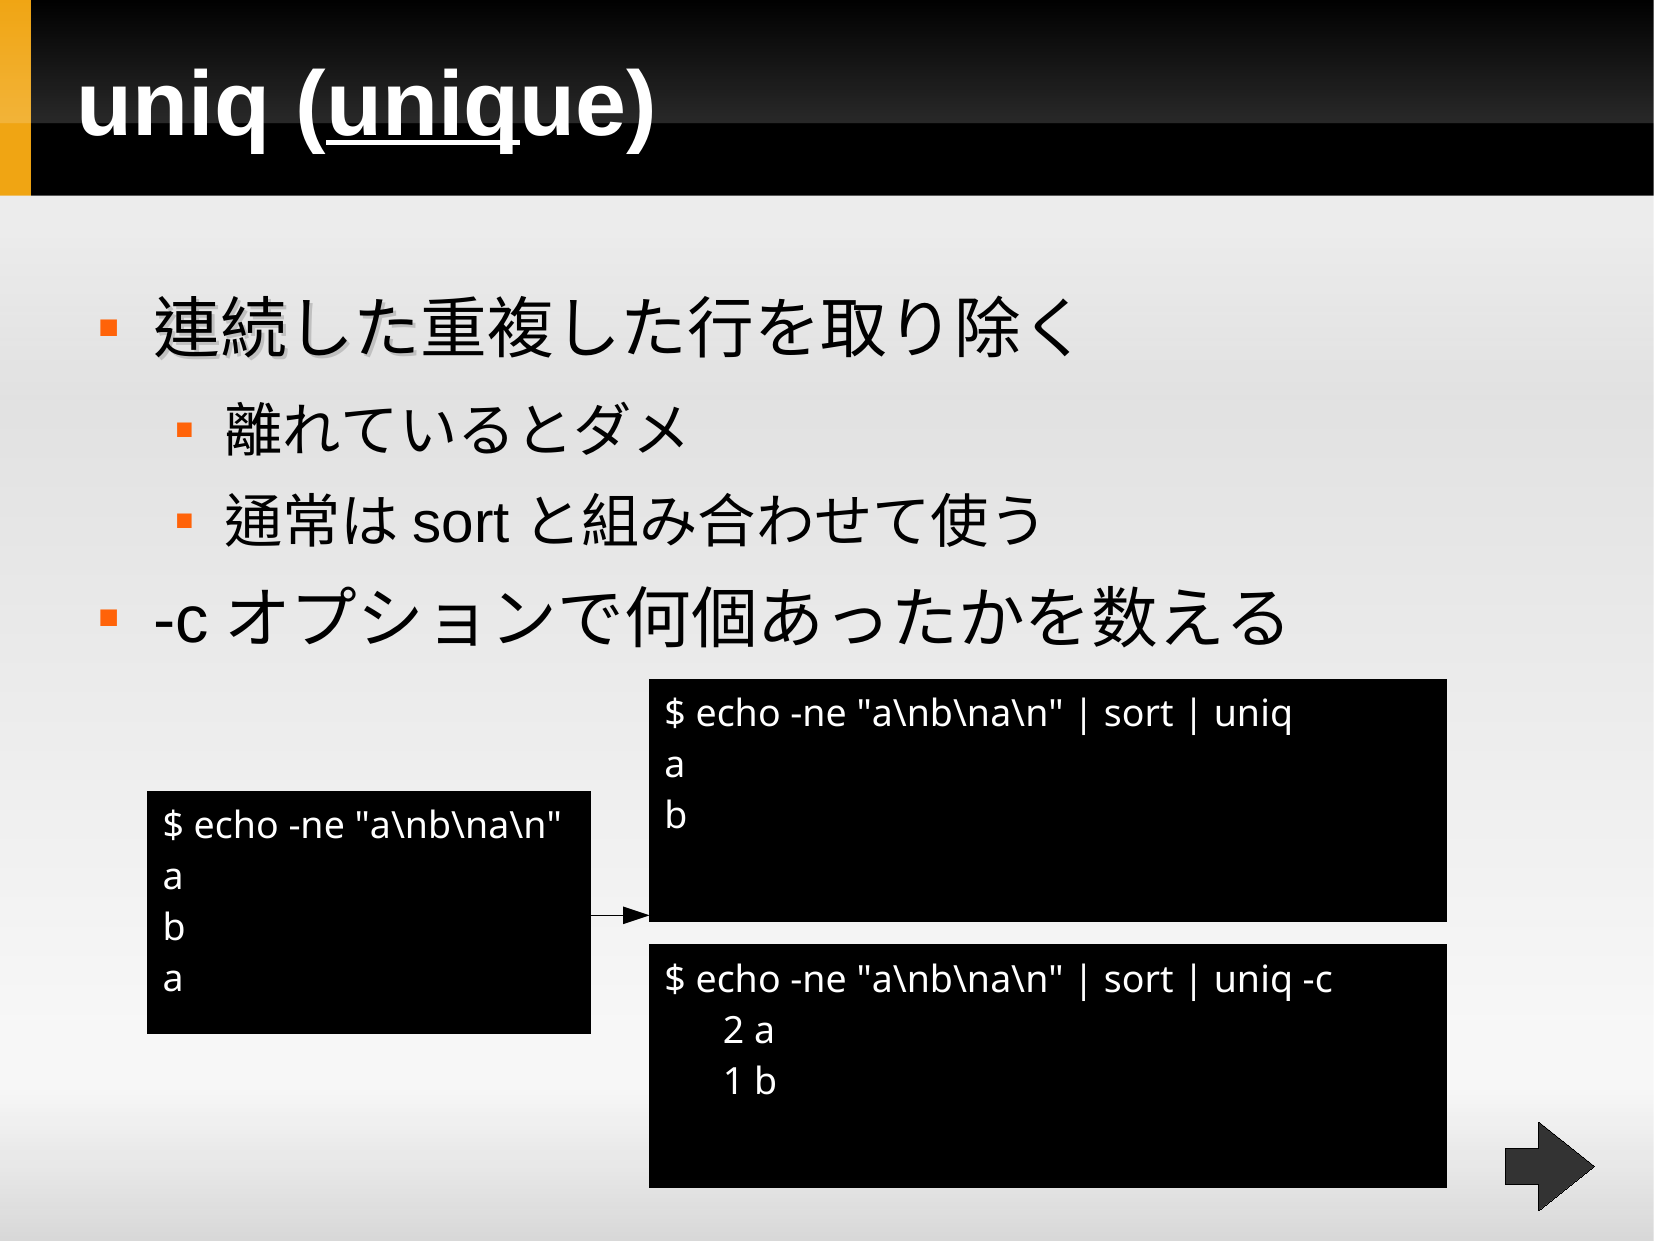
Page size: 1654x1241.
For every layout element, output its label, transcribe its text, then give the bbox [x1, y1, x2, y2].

picture [0, 0, 1654, 1241]
list 連続した重複した行を取り除く 離れているとダメ 通常はsortと組み合わせて使う -cオプションで何個あったかを数える [82, 290, 1571, 709]
title uniq (unique) [76, 7, 1565, 200]
text_box $ echo -ne "a\nb\na\n" | sort | uniq -c 2 a 1 b [649, 944, 1447, 1188]
text_box $ echo -ne "a\nb\na\n" | sort | uniq a b [649, 679, 1447, 922]
text_box $ echo -ne "a\nb\na\n" a b a [147, 791, 591, 1034]
text_box [1505, 1122, 1595, 1211]
